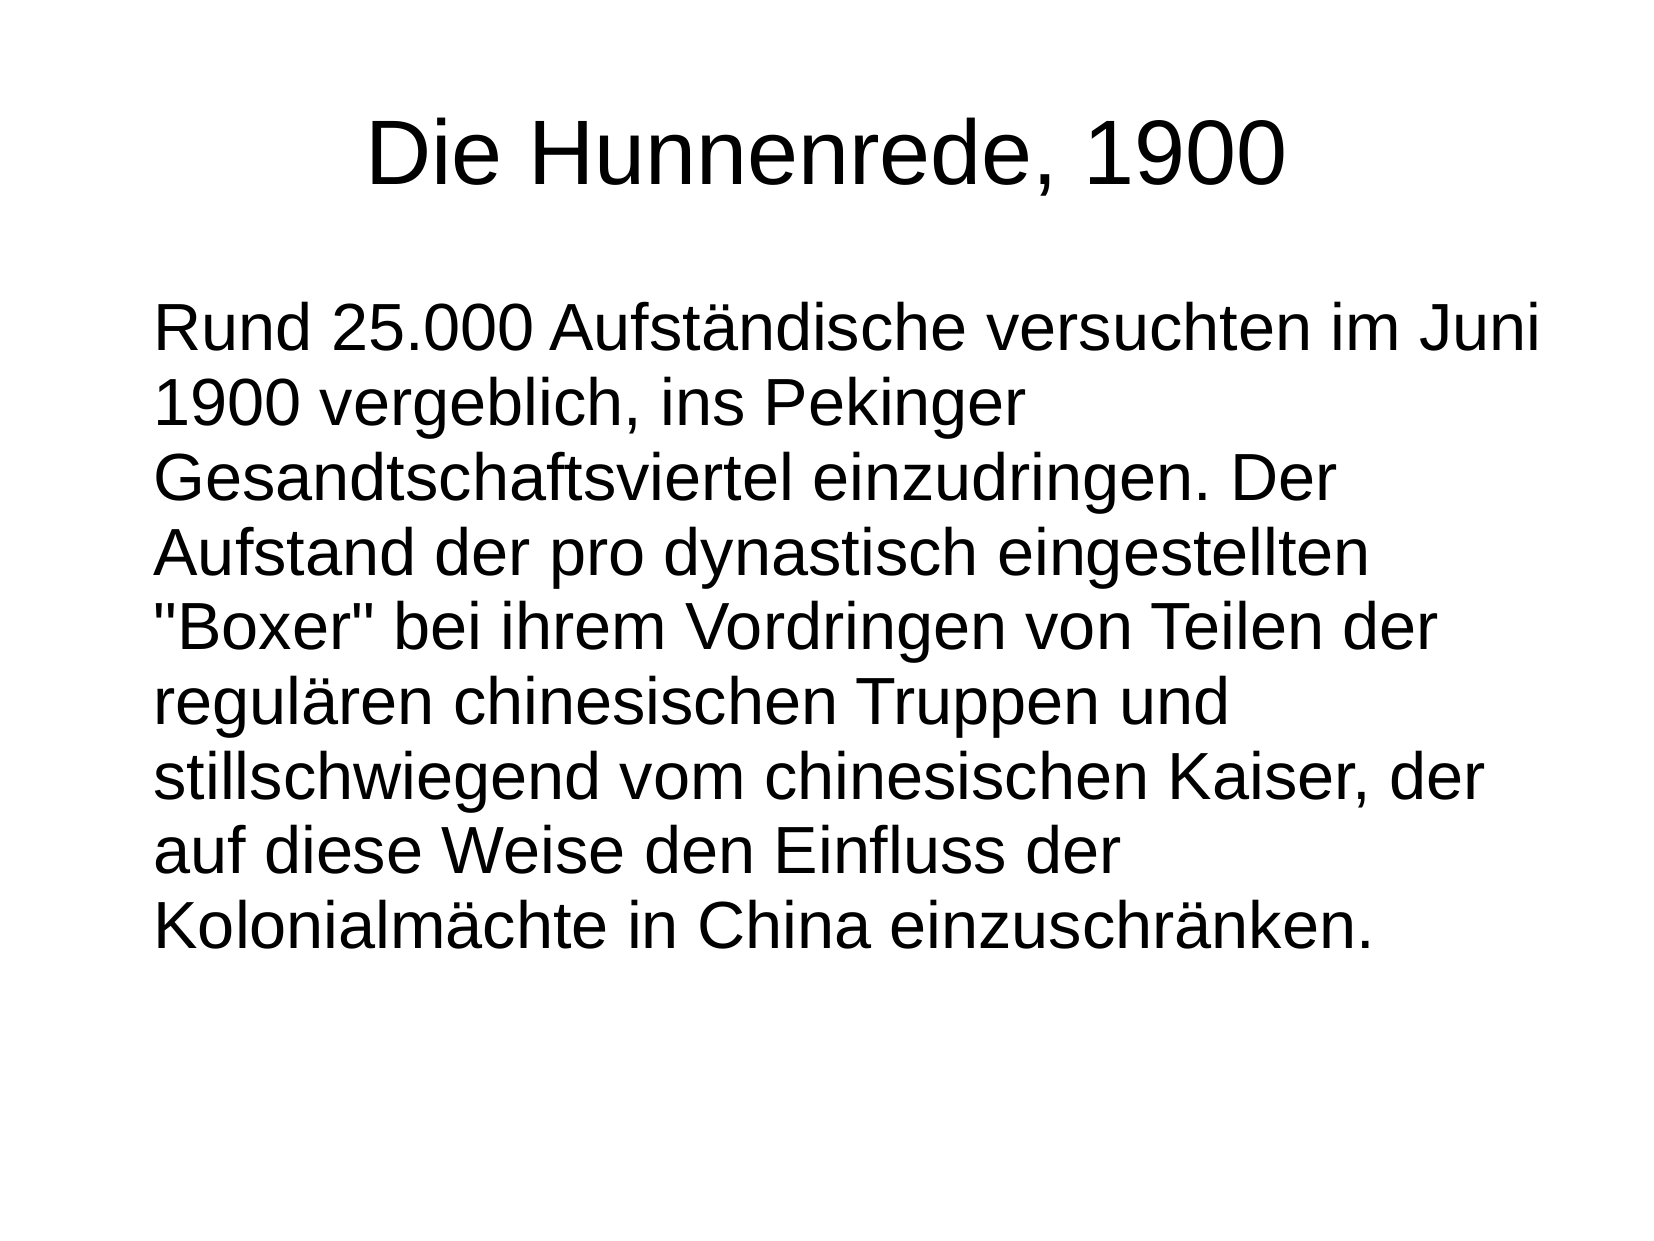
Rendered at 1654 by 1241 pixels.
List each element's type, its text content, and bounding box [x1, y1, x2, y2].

list Rund 25.000 Aufständische versuchten im Juni 1900 vergeblich, ins Pekinger Gesandtschaftsviertel einzudringen. Der Aufstand der pro dynastisch eingestellten "Boxer" bei ihrem Vordringen von Teilen der regulären chinesischen Truppen und stillschwiegend vom chinesischen Kaiser, der auf diese Weise den Einfluss der Kolonialmächte in China einzuschränken. [82, 290, 1571, 1010]
title Die Hunnenrede, 1900 [82, 49, 1571, 257]
